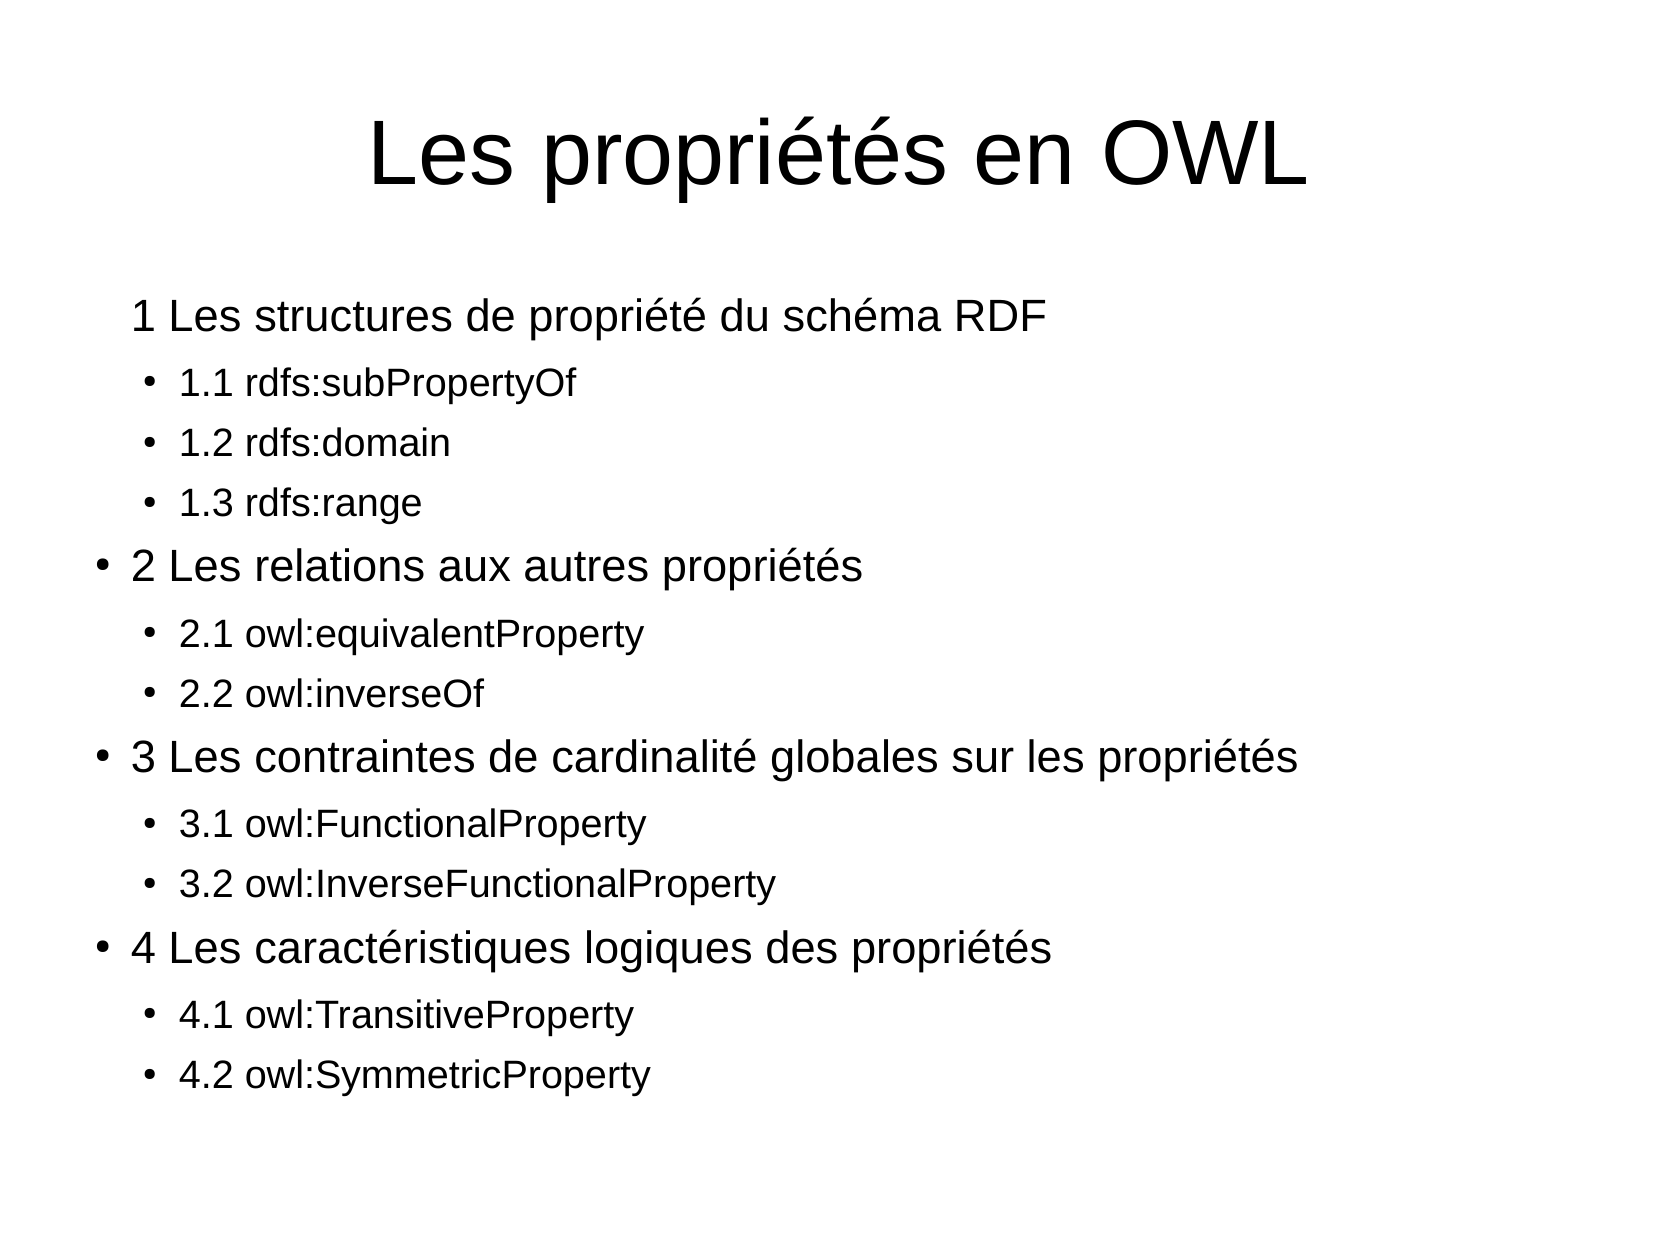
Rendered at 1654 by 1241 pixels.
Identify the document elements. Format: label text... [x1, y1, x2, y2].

title Les propriétés en OWL [82, 56, 1571, 250]
list 1 Les structures de propriété du schéma RDF 1.1 rdfs:subPropertyOf 1.2 rdfs:domain 1.3 rdfs:range 2 Les relations aux autres propriétés 2.1 owl:equivalentProperty 2.2 owl:inverseOf 3 Les contraintes de cardinalité globales sur les propriétés 3.1 owl:FunctionalProperty 3.2 owl:InverseFunctionalProperty 4 Les caractéristiques logiques des propriétés 4.1 owl:TransitiveProperty 4.2 owl:SymmetricProperty [82, 290, 1571, 1109]
